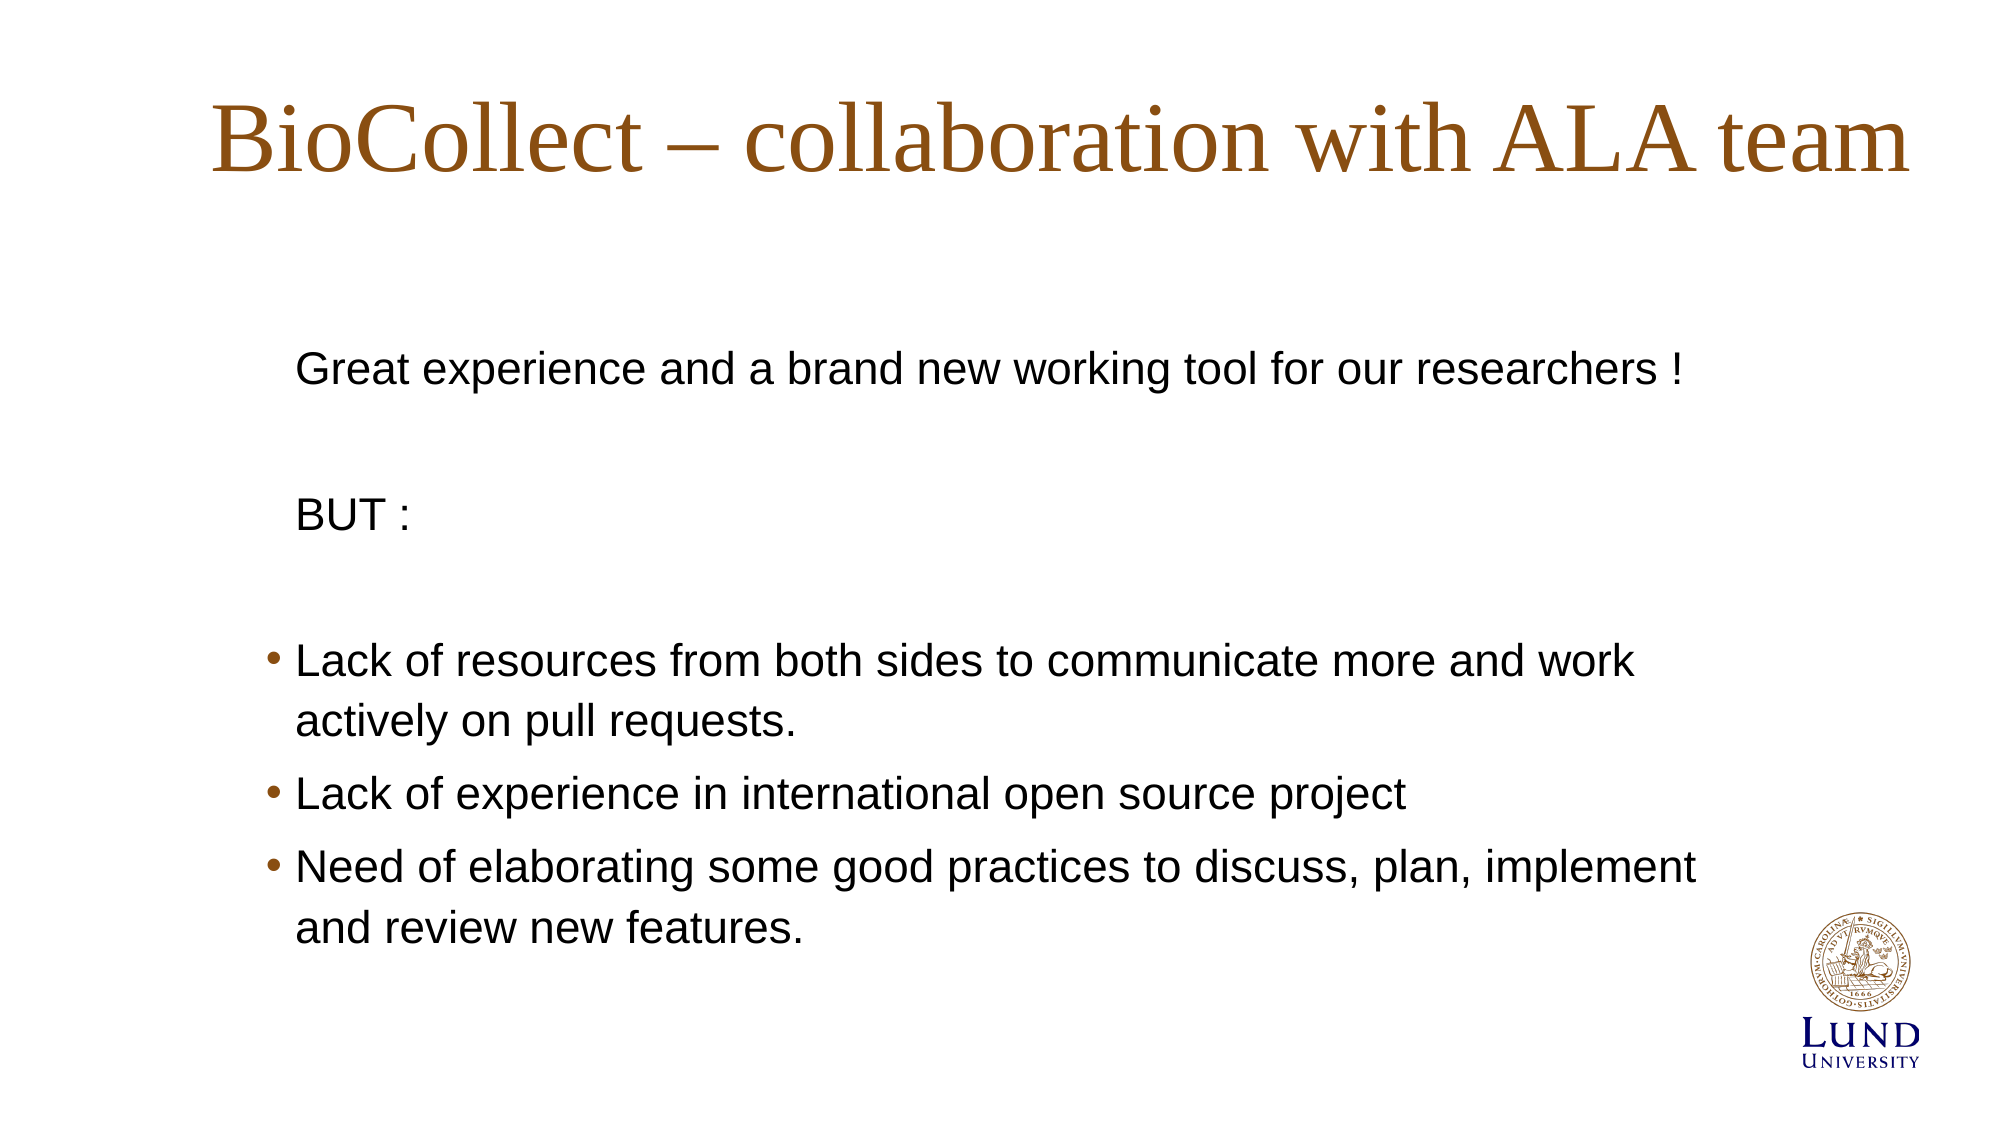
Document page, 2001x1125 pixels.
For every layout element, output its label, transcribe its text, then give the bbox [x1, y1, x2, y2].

title BioCollect – collaboration with ALA team [210, 50, 1921, 240]
list Great experience and a brand new working tool for our researchers ! BUT : Lack of resources from both sides to communicate more and work actively on pull requests. Lack of experience in international open source project Need of elaborating some good practices to discuss, plan, implement and review new features. [265, 265, 1713, 1006]
